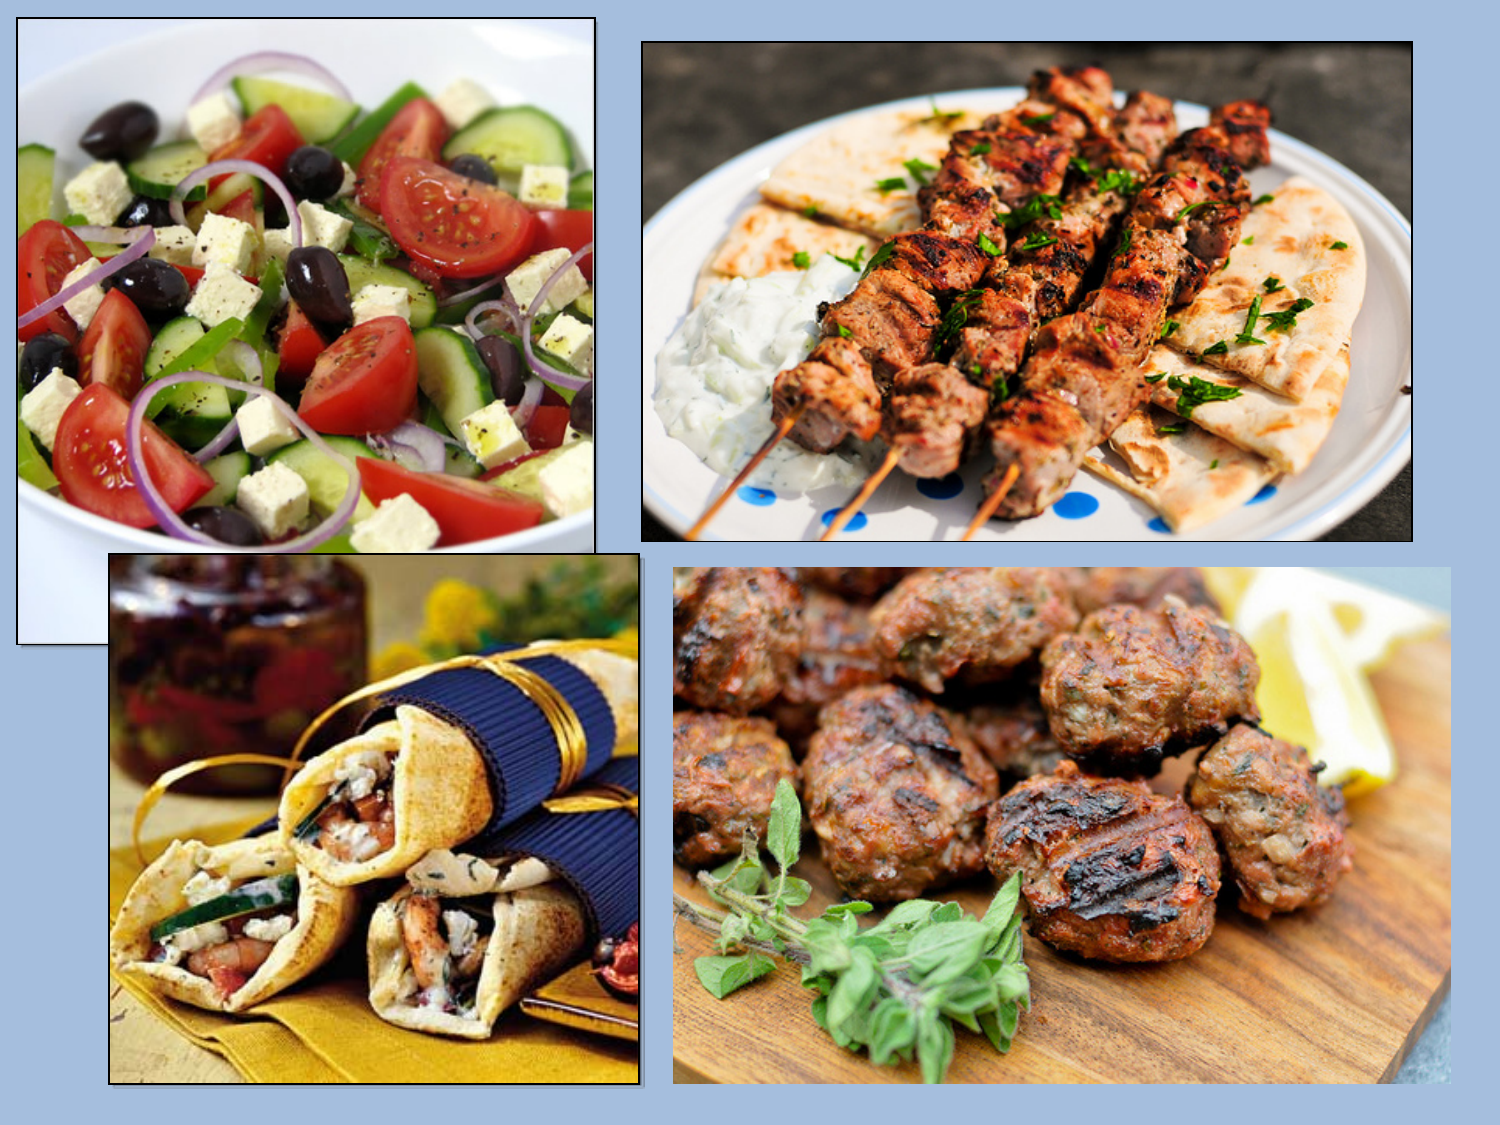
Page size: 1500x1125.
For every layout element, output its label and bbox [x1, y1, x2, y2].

picture [17, 19, 594, 644]
picture [109, 554, 639, 1084]
picture [642, 42, 1412, 541]
picture [673, 567, 1451, 1084]
